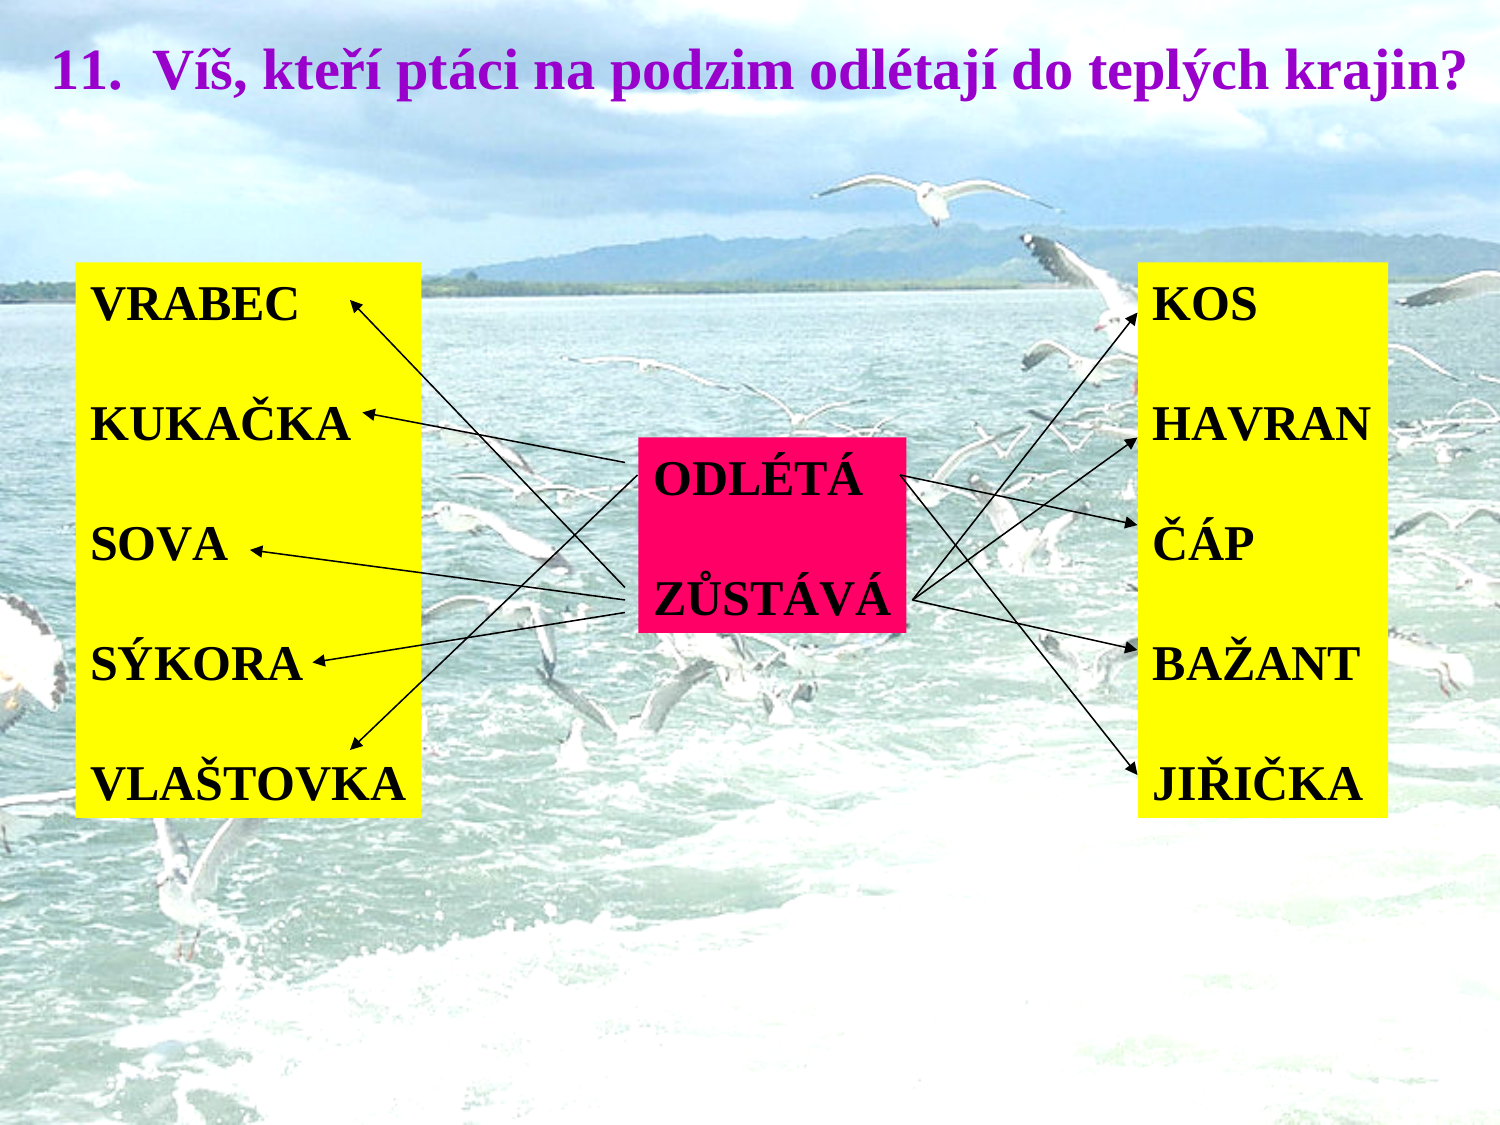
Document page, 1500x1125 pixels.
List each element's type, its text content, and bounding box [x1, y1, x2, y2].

text_box KOS HAVRAN ČÁP BAŽANT JIŘIČKA [1138, 262, 1389, 818]
picture [0, 0, 1500, 1125]
text_box ODLÉTÁ ZŮSTÁVÁ [638, 437, 907, 633]
text_box VRABEC KUKAČKA SOVA SÝKORA VLAŠTOVKA [75, 262, 422, 818]
text_box 11. Víš, kteří ptáci na podzim odlétají do teplých krajin? [35, 23, 1485, 109]
